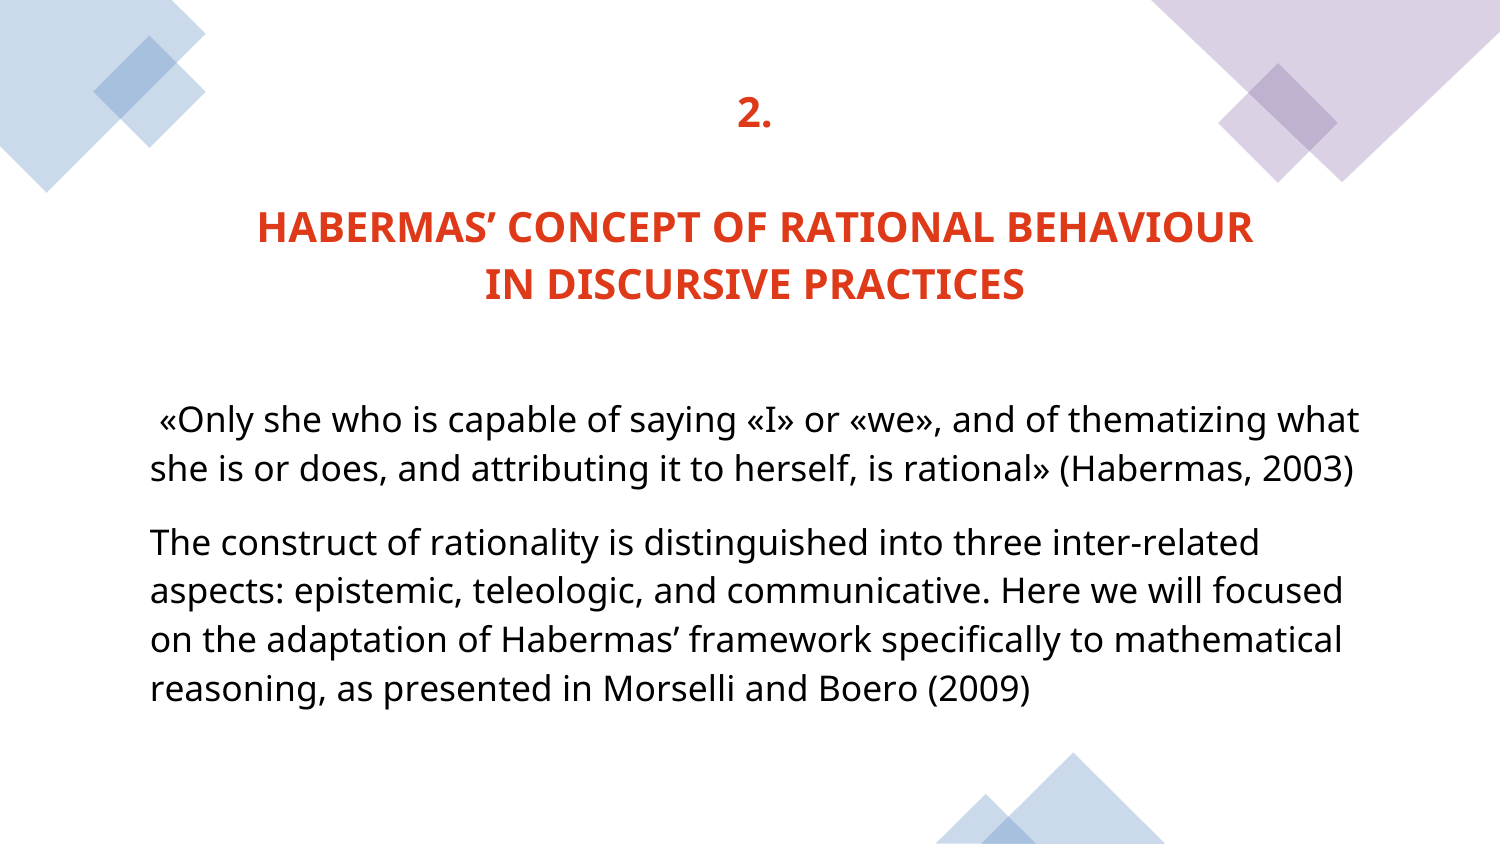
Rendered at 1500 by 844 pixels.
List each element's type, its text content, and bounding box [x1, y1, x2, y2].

text_box 2. HABERMAS’ CONCEPT OF RATIONAL BEHAVIOUR IN DISCURSIVE PRACTICES «Only she who is capable of saying «I» or «we», and of thematizing what she is or does, and attributing it to herself, is rational» (Habermas, 2003) The construct of rationality is distinguished into three inter-related aspects: epistemic, teleologic, and communicative. Here we will focused on the adaptation of Habermas’ framework specifically to mathematical reasoning, as presented in Morselli and Boero (2009) [134, 62, 1408, 781]
text_box [0, 0, 1500, 844]
